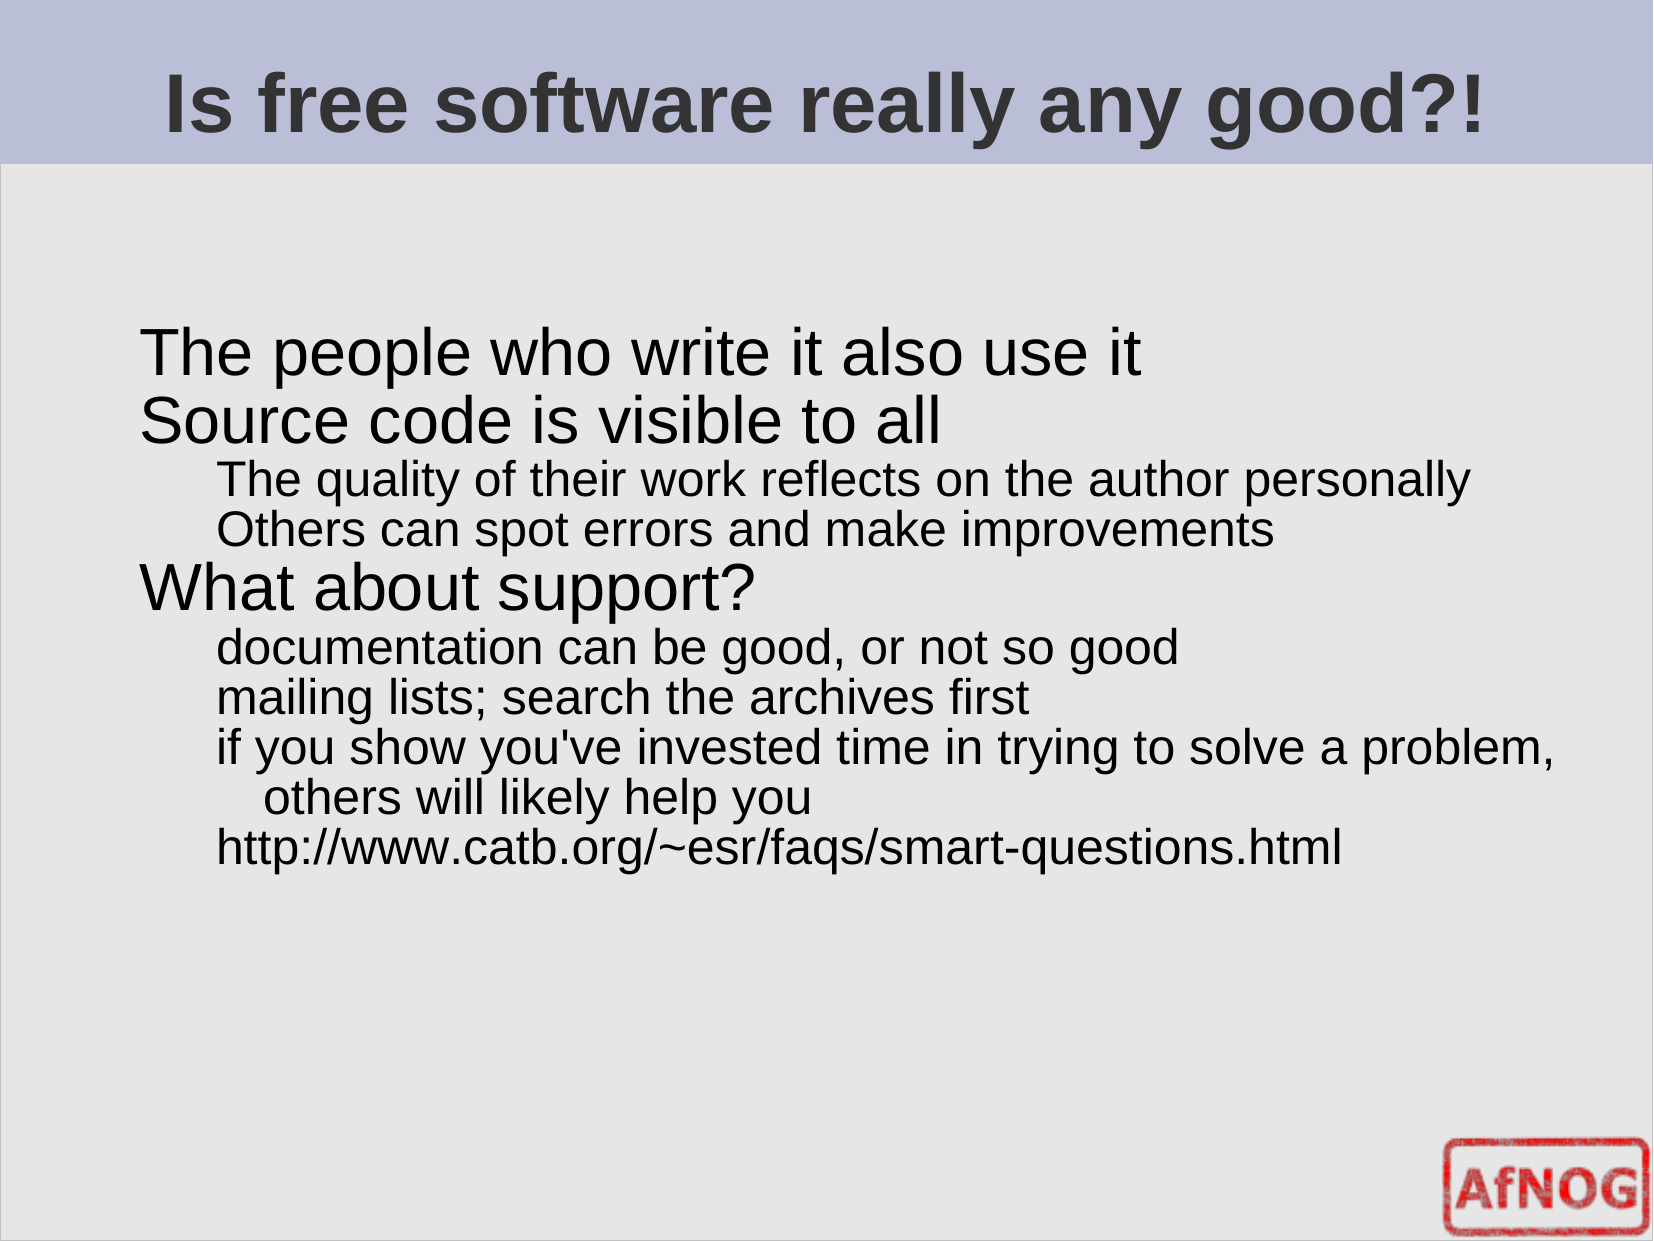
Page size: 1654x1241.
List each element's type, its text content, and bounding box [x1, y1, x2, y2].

picture [1441, 1135, 1653, 1241]
list The people who write it also use it Source code is visible to all The quality of their work reflects on the author personally Others can spot errors and make improvements What about support? documentation can be good, or not so good mailing lists; search the archives first if you show you've invested time in trying to solve a problem, others will likely help you http://www.catb.org/~esr/faqs/smart-questions.html [121, 322, 1561, 1133]
title Is free software really any good?! [0, 0, 1653, 208]
